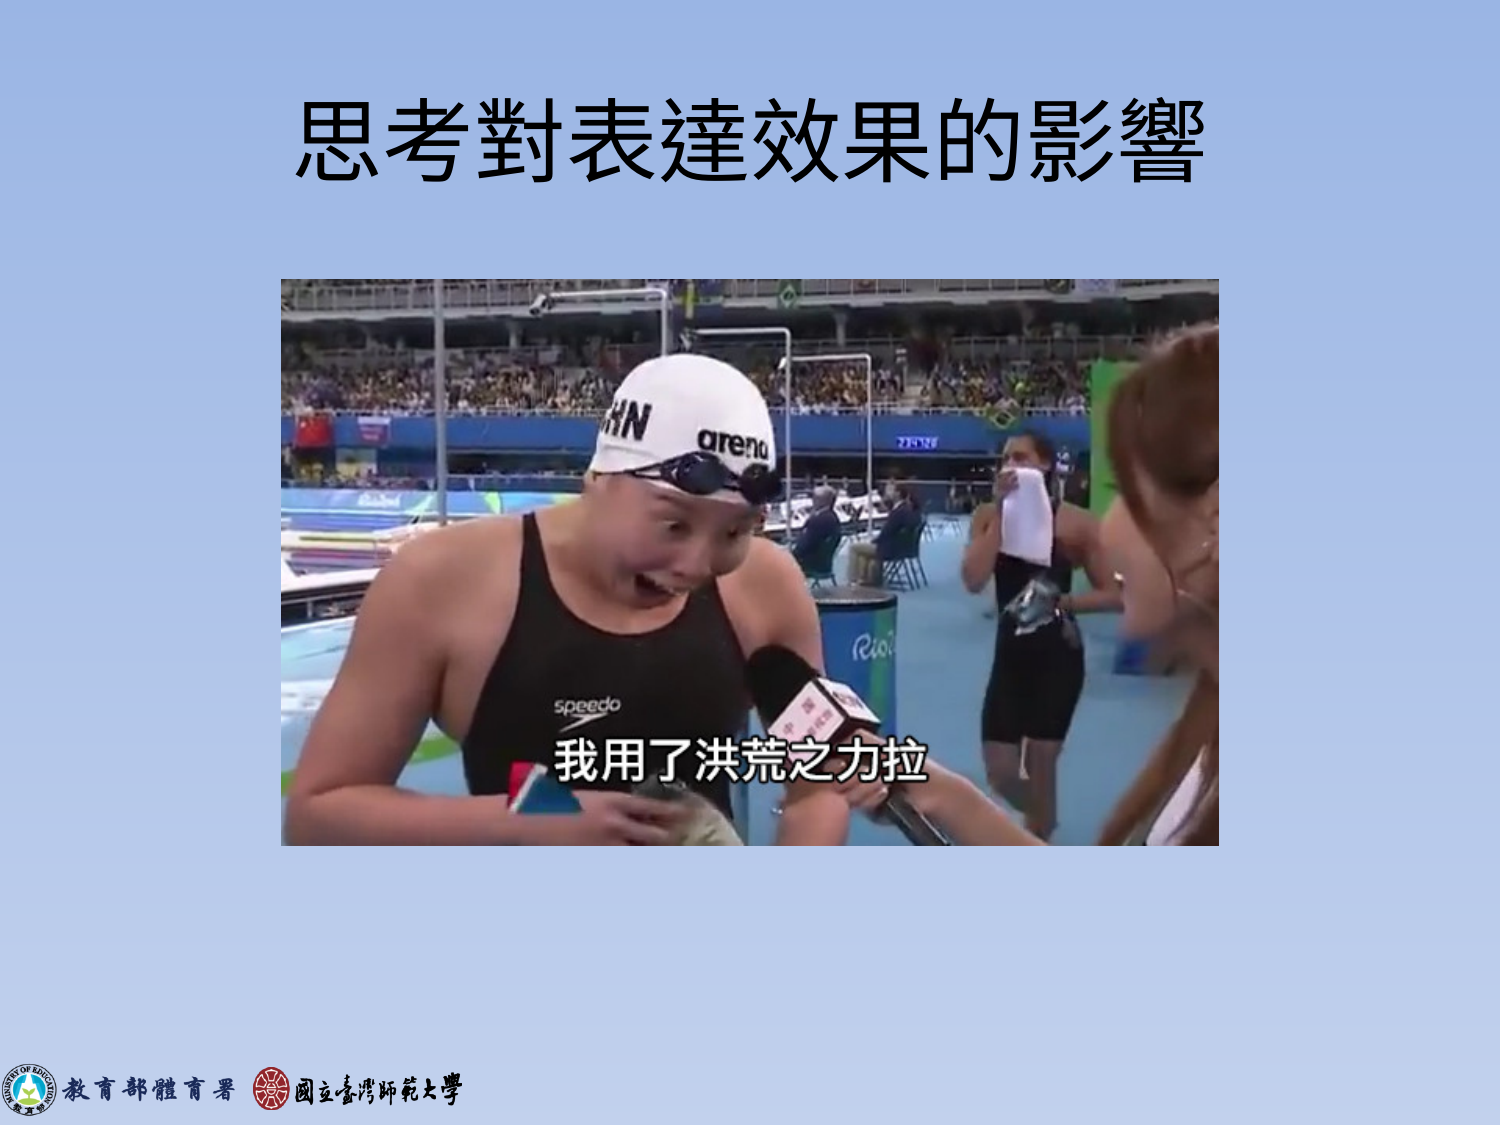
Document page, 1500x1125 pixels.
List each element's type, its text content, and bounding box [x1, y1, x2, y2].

picture [281, 279, 1219, 846]
title 思考對表達效果的影響 [75, 45, 1426, 233]
picture [253, 1067, 462, 1110]
picture [0, 1051, 243, 1125]
